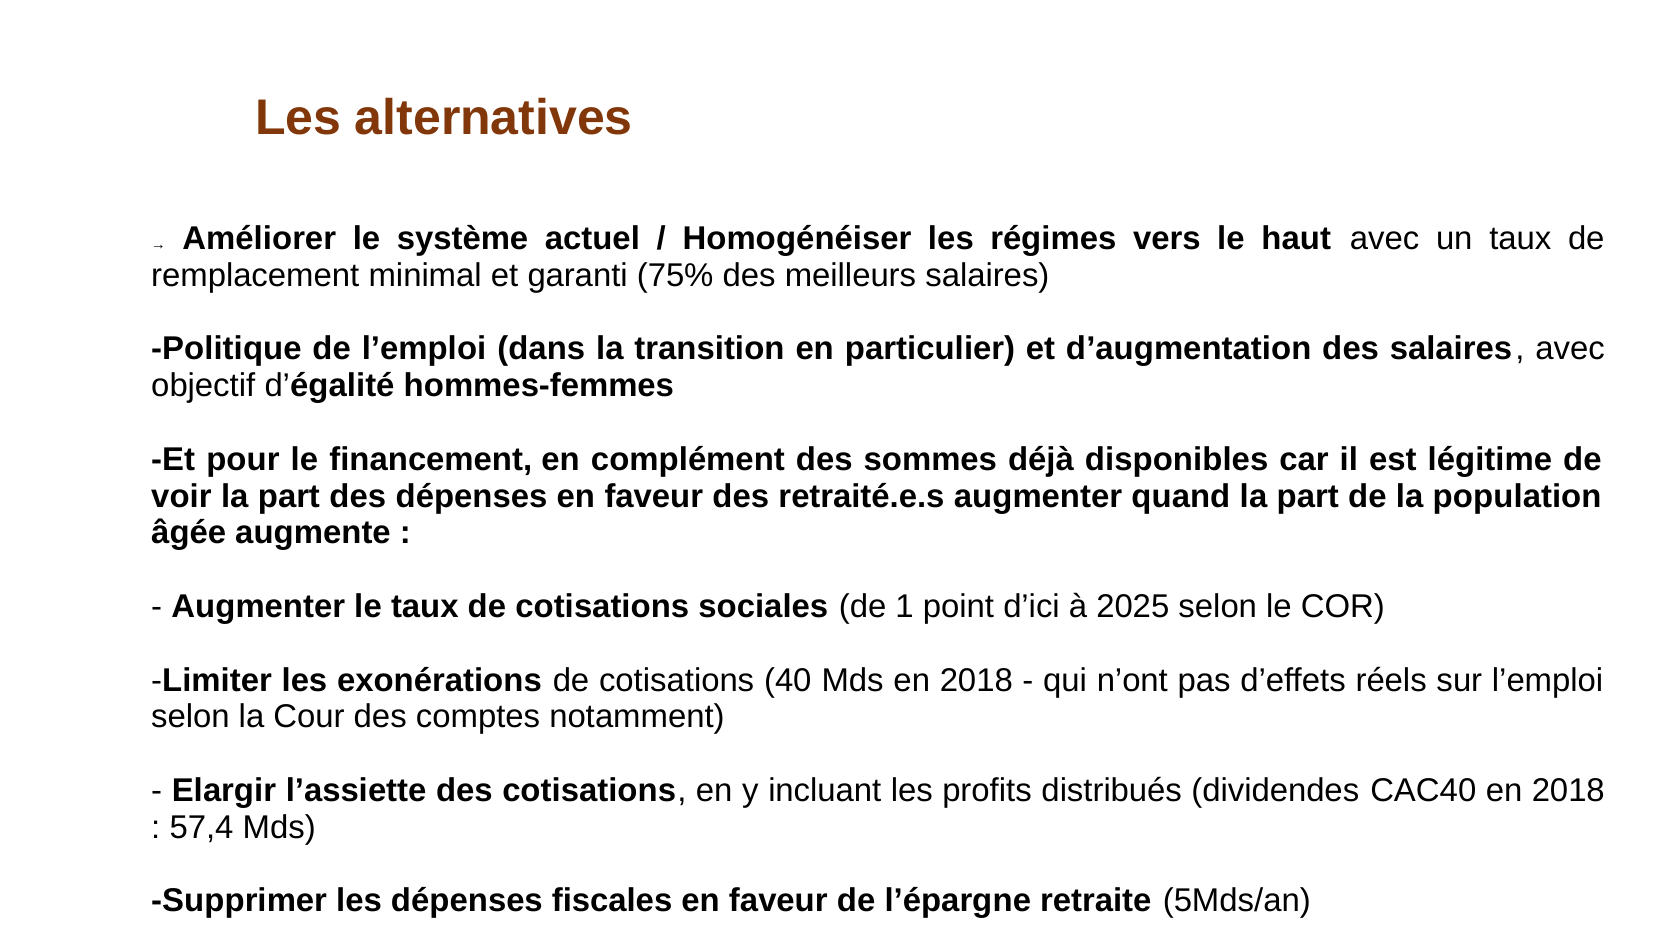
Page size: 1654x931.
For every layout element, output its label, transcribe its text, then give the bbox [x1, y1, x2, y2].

title Les alternatives [0, 39, 1189, 196]
list → Améliorer le système actuel / Homogénéiser les régimes vers le haut avec un taux de remplacement minimal et garanti (75% des meilleurs salaires) -Politique de l’emploi (dans la transition en particulier) et d’augmentation des salaires, avec objectif d’égalité hommes-femmes -Et pour le financement, en complément des sommes déjà disponibles car il est légitime de voir la part des dépenses en faveur des retraité.e.s augmenter quand la part de la population âgée augmente : - Augmenter le taux de cotisations sociales (de 1 point d’ici à 2025 selon le COR) -Limiter les exonérations de cotisations (40 Mds en 2018 - qui n’ont pas d’effets réels sur l’emploi selon la Cour des comptes notamment) - Elargir l’assiette des cotisations, en y incluant les profits distribués (dividendes CAC40 en 2018 : 57,4 Mds) -Supprimer les dépenses fiscales en faveur de l’épargne retraite (5Mds/an) [120, 195, 1606, 922]
